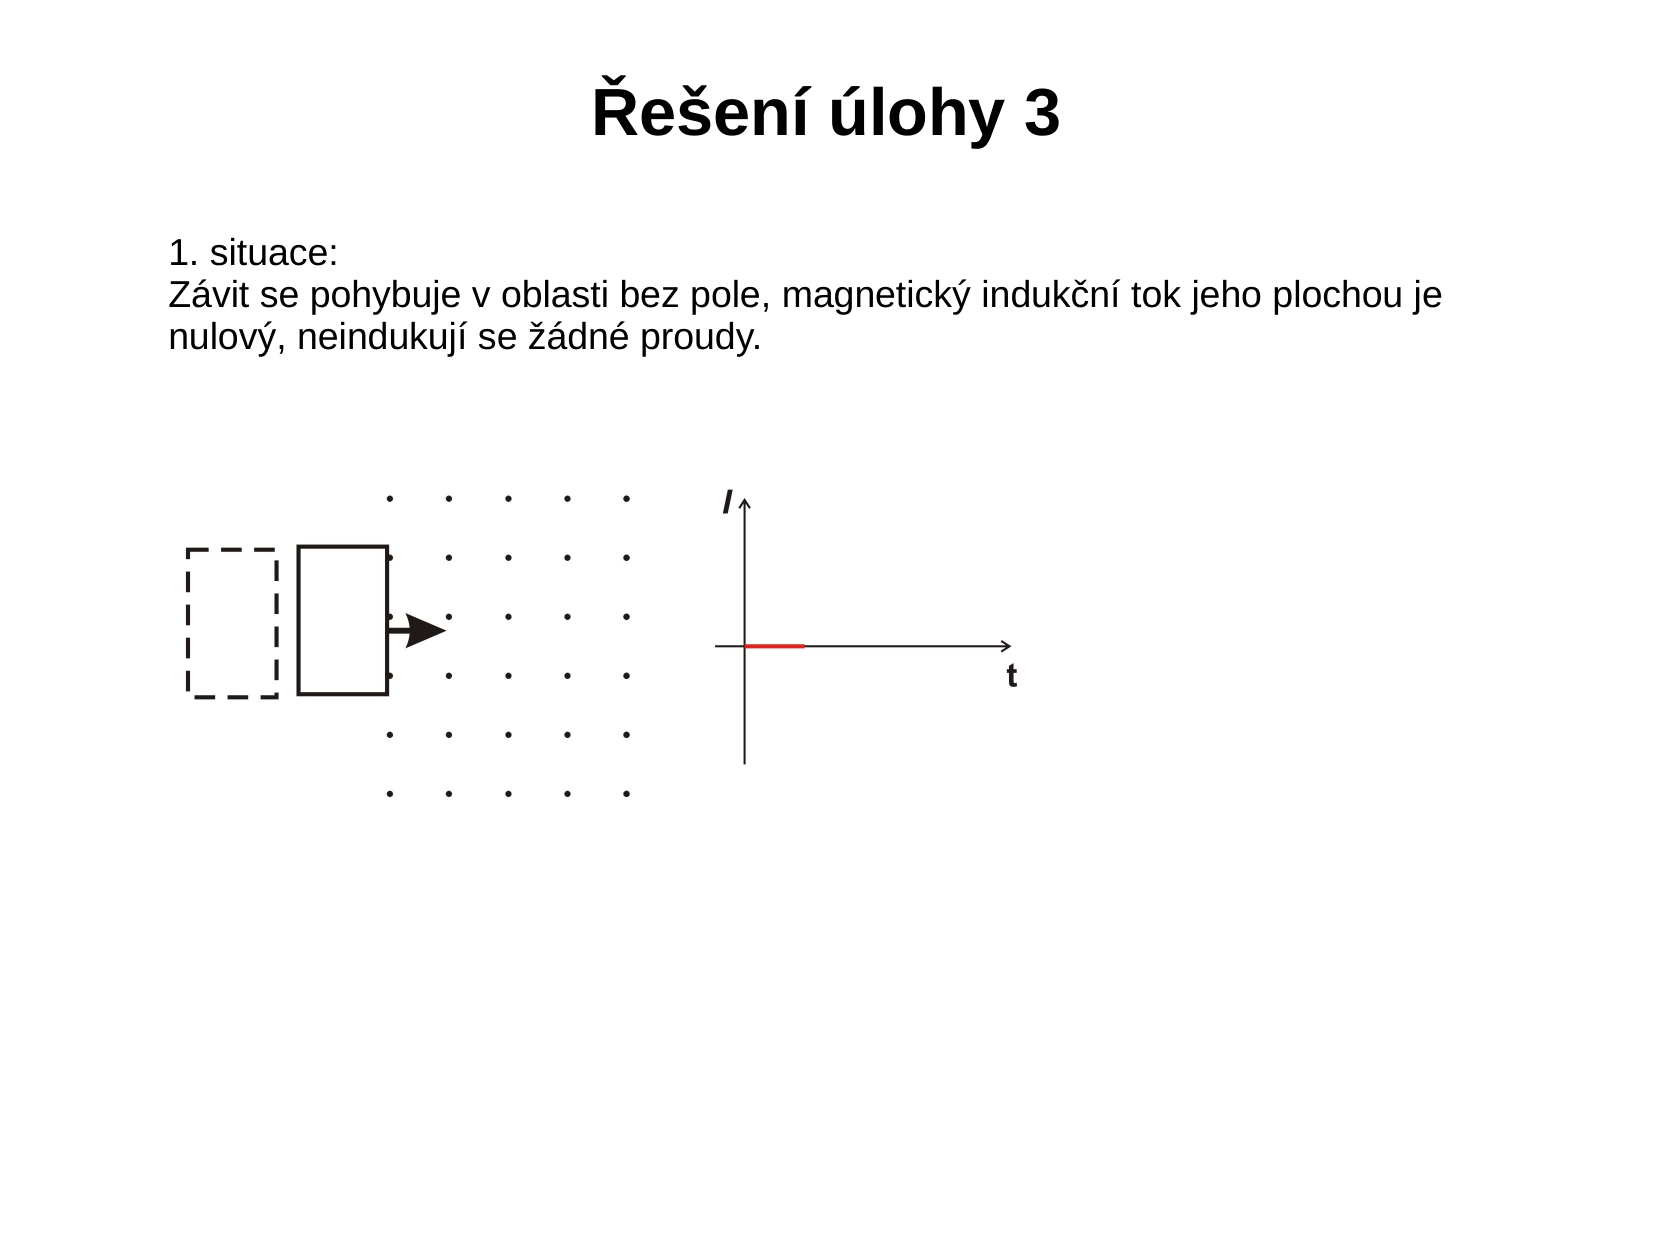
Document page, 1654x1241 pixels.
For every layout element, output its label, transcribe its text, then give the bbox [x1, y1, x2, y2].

picture [179, 483, 1040, 815]
title Řešení úlohy 3 [82, 46, 1571, 178]
text_box 1. situace: Závit se pohybuje v oblasti bez pole, magnetický indukční tok jeho plochou je nulový, neindukují se žádné proudy. [153, 224, 1524, 367]
